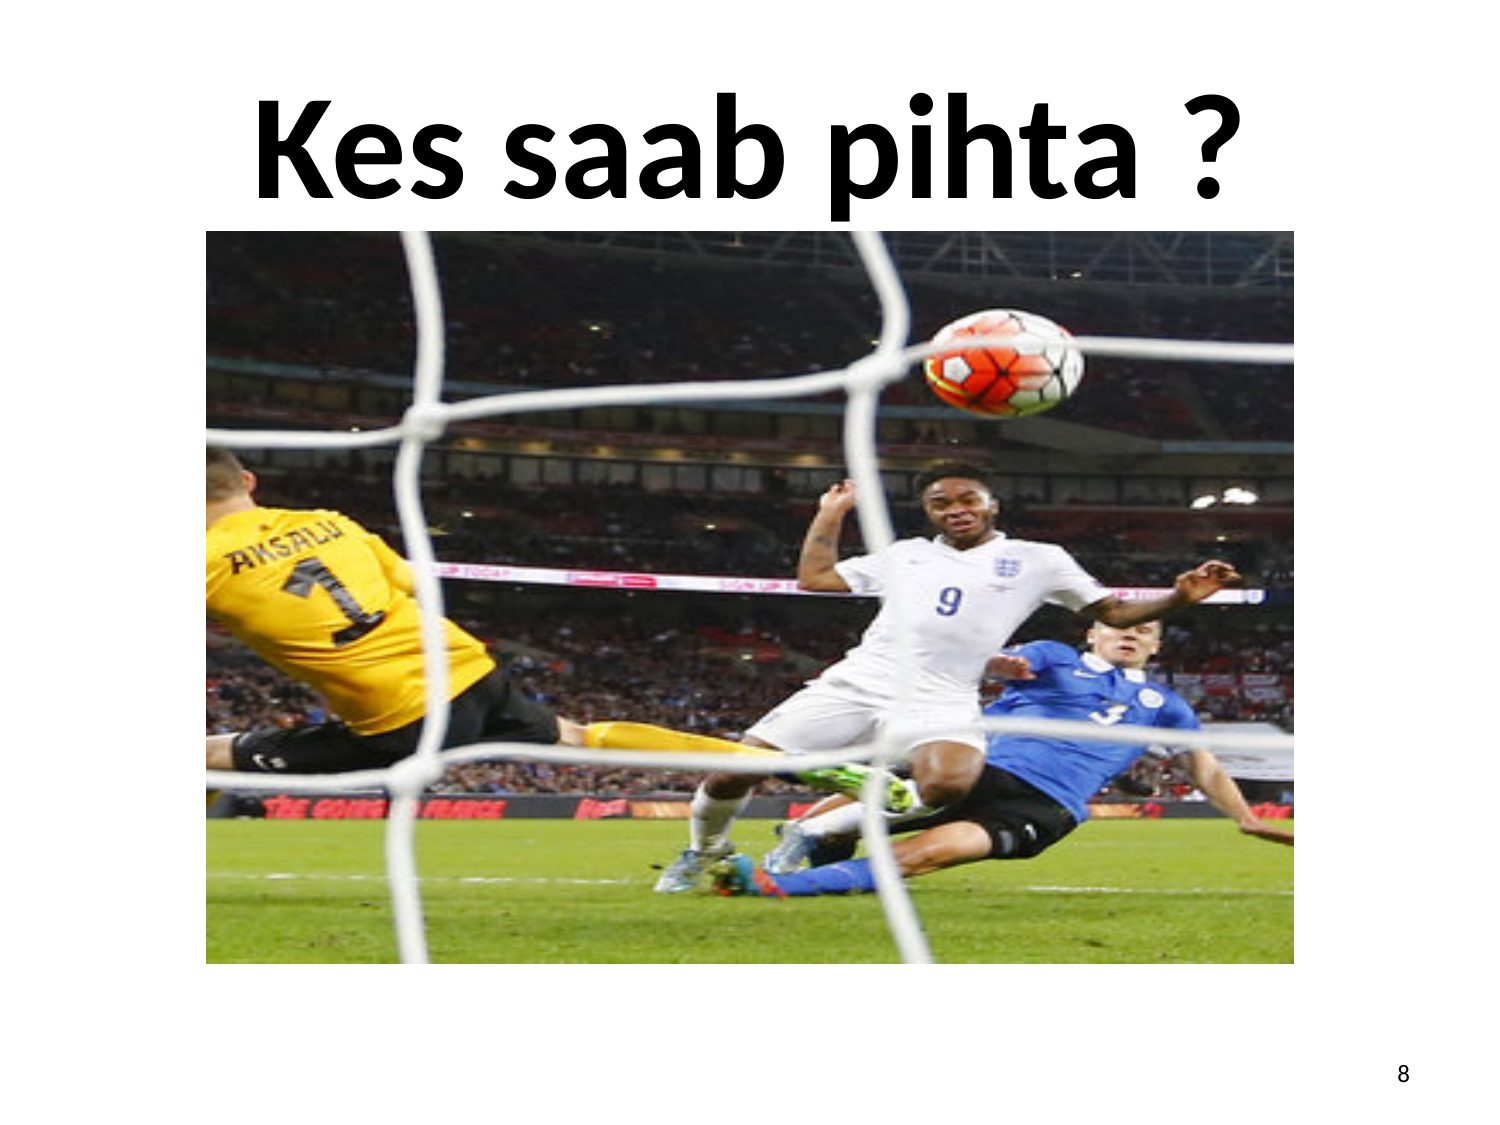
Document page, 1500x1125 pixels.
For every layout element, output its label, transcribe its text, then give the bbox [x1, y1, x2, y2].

text_box <number> [1074, 1042, 1425, 1103]
text_box Kes saab pihta ? [75, 45, 1425, 233]
picture [206, 231, 1294, 964]
